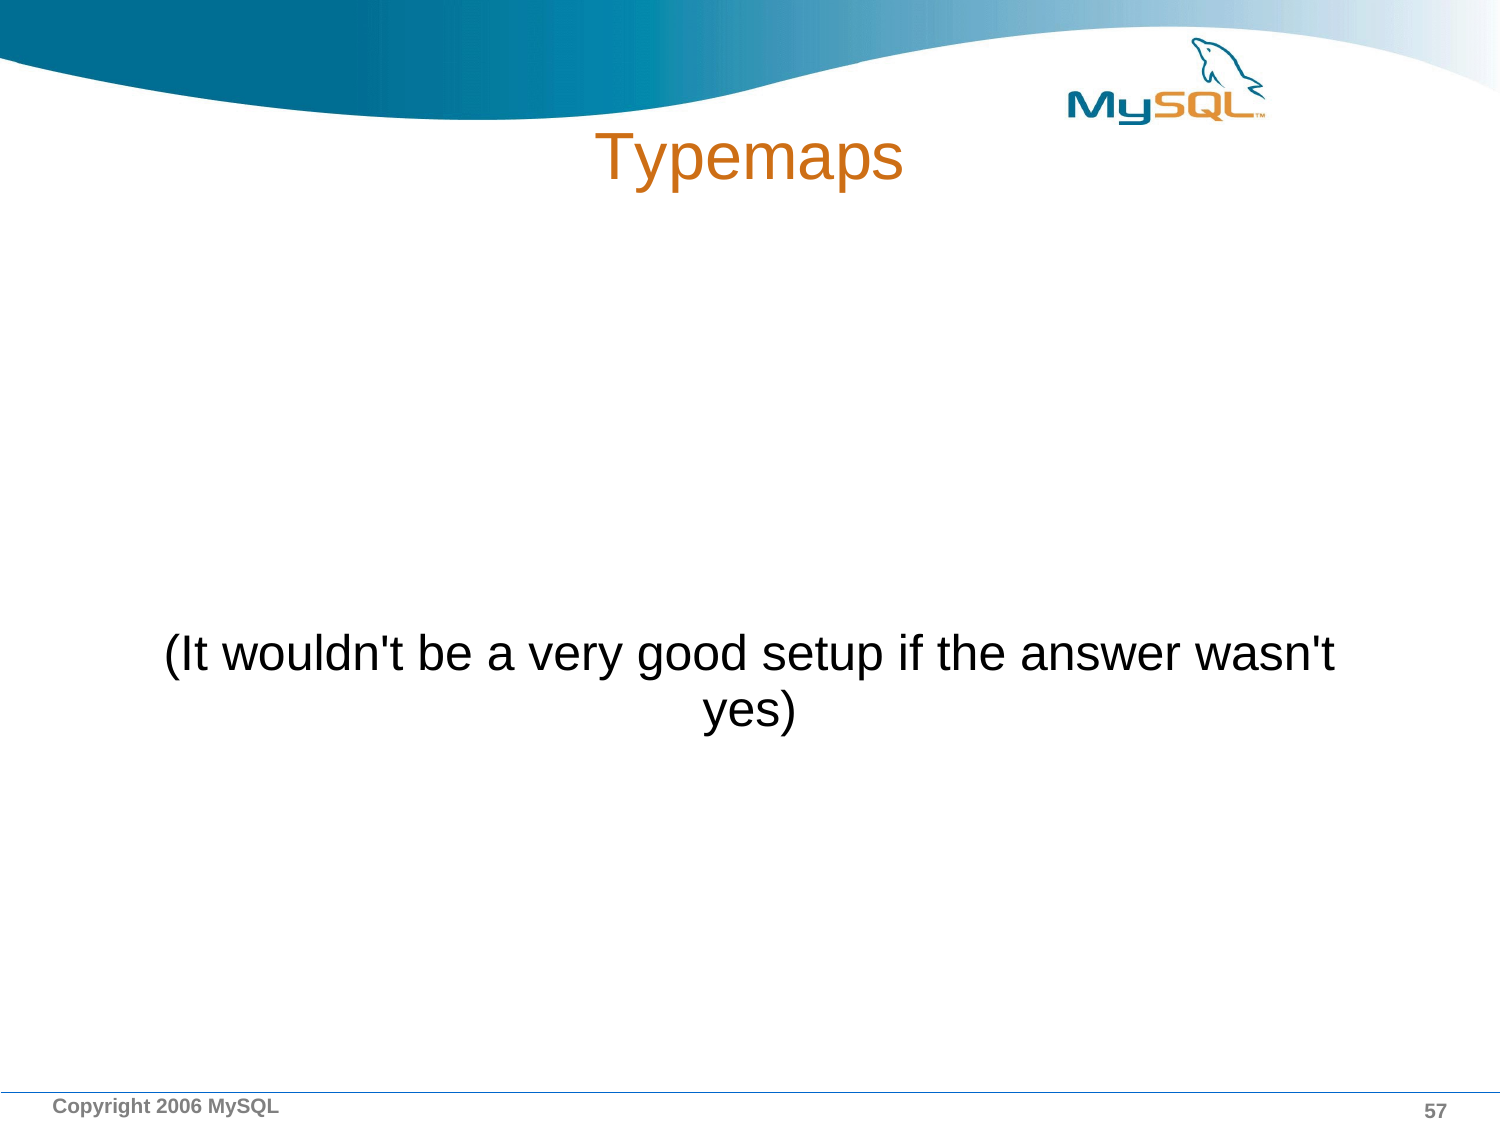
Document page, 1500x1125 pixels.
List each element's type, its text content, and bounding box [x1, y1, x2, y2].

title Typemaps [0, 94, 1500, 218]
picture [0, 58, 167, 94]
picture [666, 0, 1500, 94]
subtitle (It wouldn't be a very good setup if the answer wasn't yes) [112, 257, 1388, 1106]
